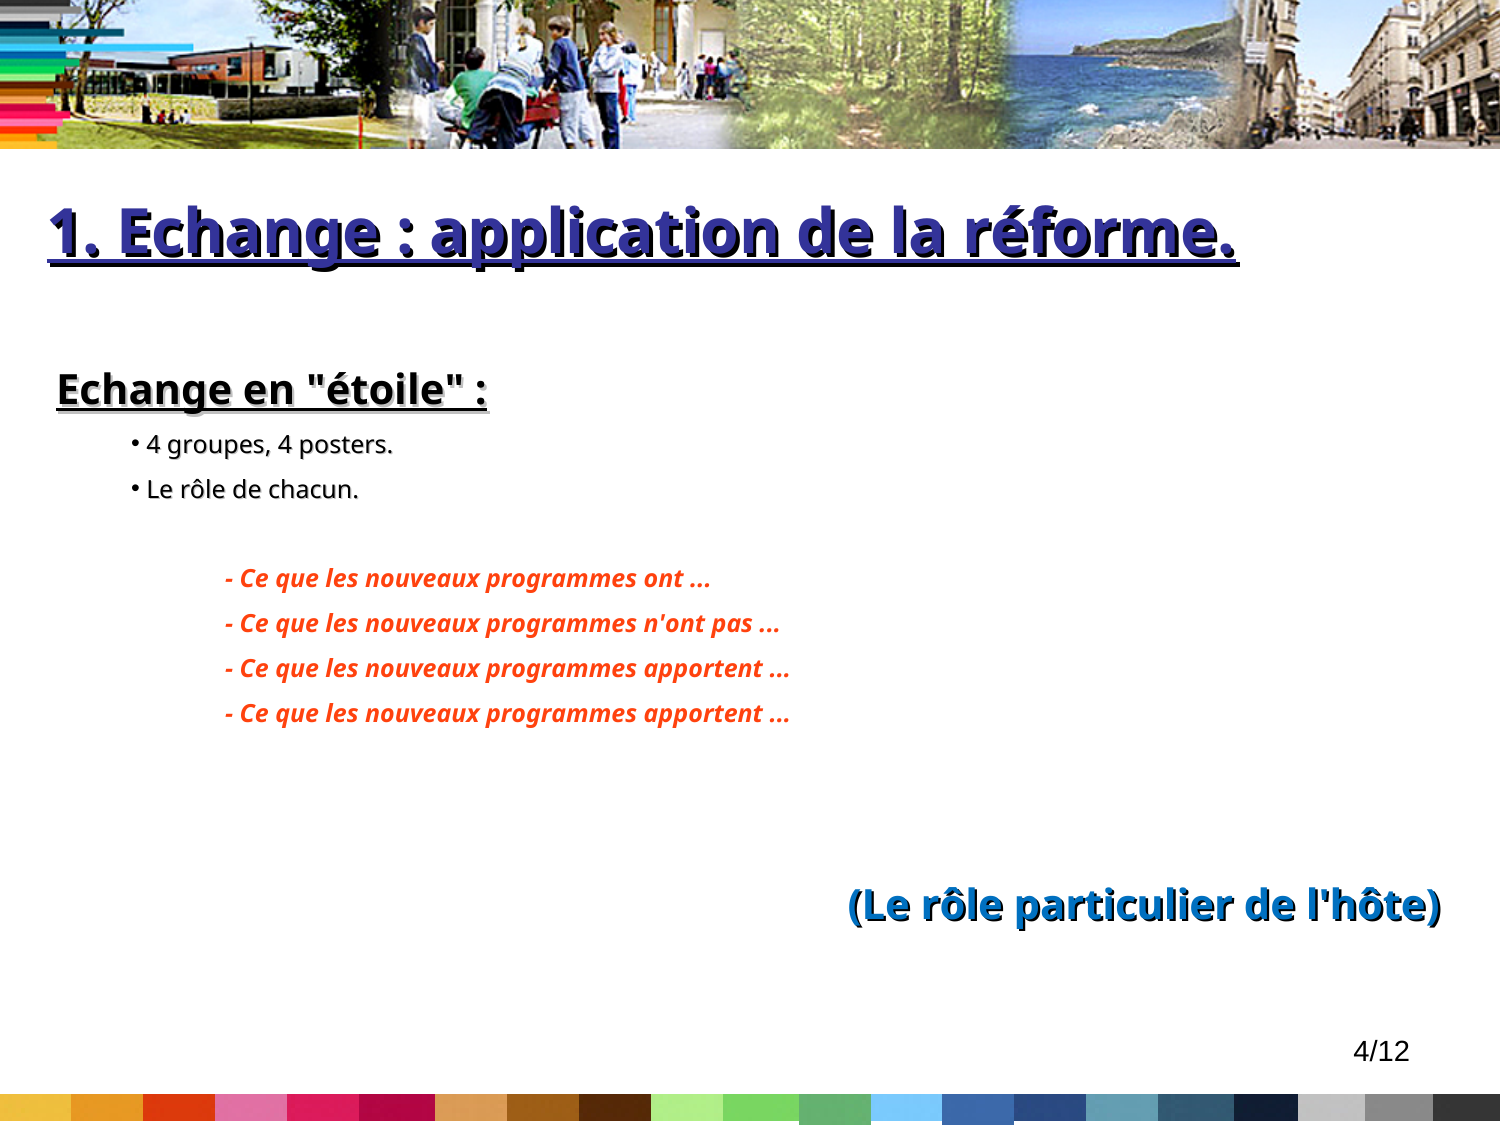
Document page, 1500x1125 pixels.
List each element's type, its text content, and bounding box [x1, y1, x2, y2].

text_box 1. Echange : application de la réforme. [0, 183, 1500, 275]
text_box Echange en "étoile" : 4 groupes, 4 posters. Le rôle de chacun. - Ce que les nouveaux programmes ont ... - Ce que les nouveaux programmes n'ont pas ... - Ce que les nouveaux programmes apportent ... - Ce que les nouveaux programmes apportent ... (Le rôle particulier de l'hôte) [41, 355, 1456, 936]
picture [0, 1094, 1500, 1125]
text_box <numéro>/12 [1074, 1024, 1426, 1103]
picture [0, 0, 1500, 149]
